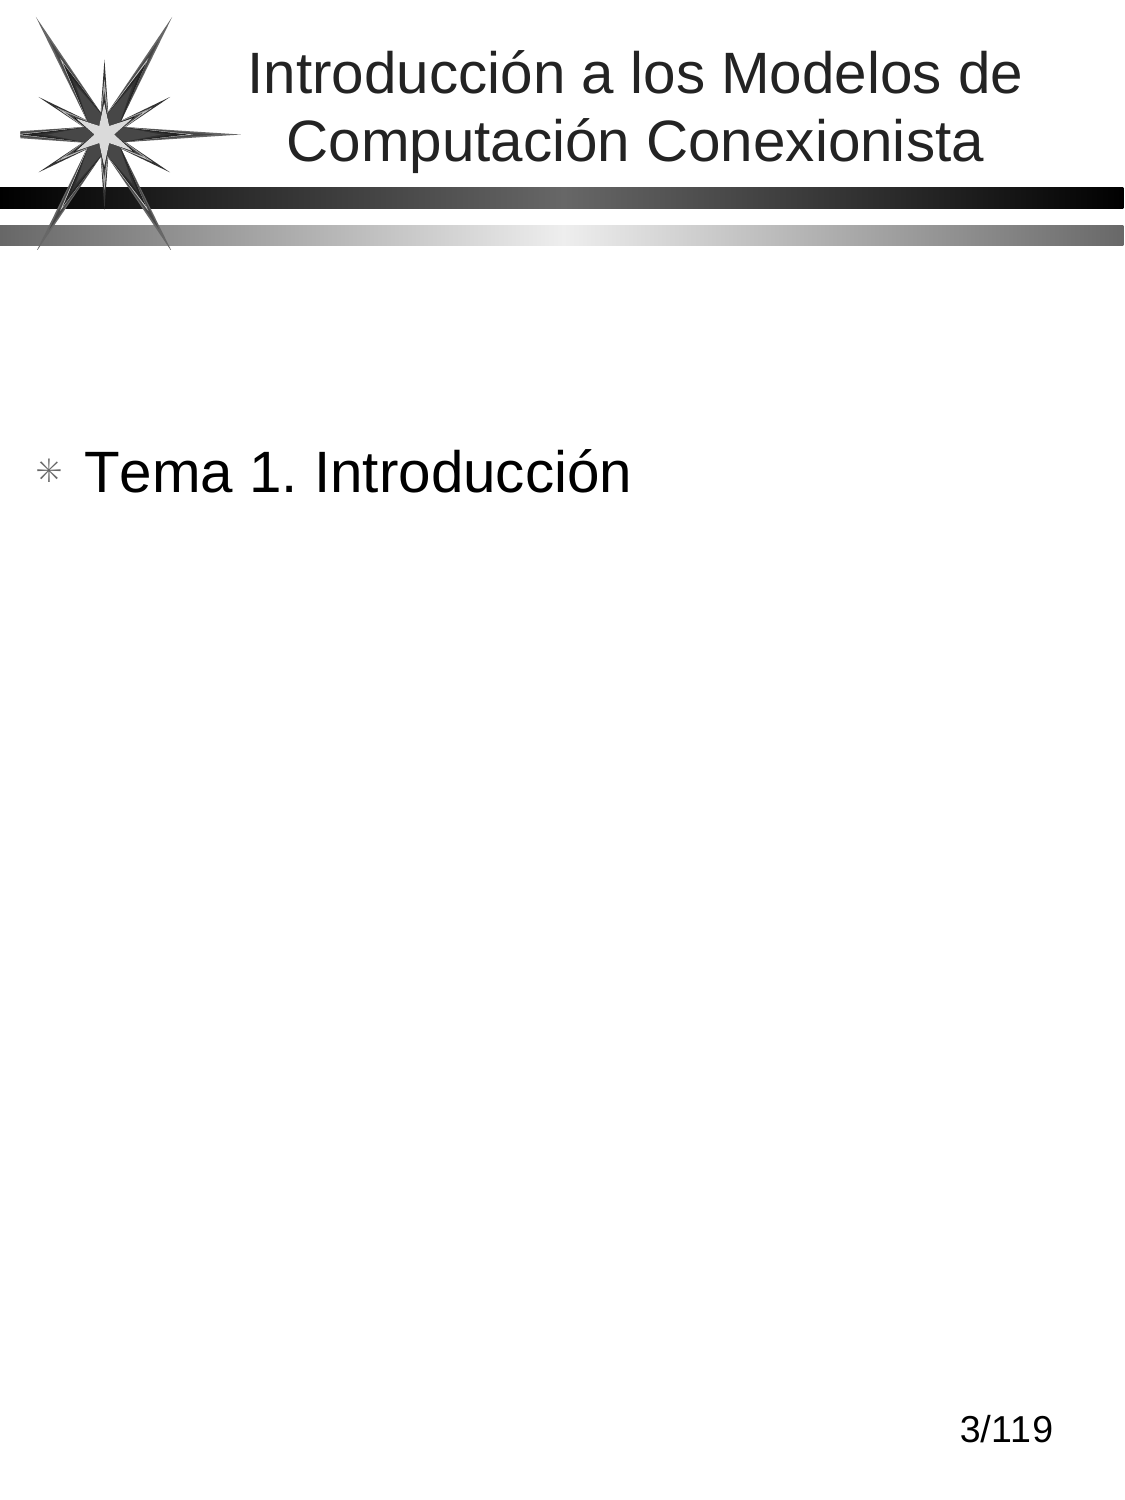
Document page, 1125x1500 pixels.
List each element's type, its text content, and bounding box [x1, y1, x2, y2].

list Tema 1. Introducción [37, 275, 1075, 1451]
title Introducción a los Modelos de Computación Conexionista [174, 10, 1097, 203]
